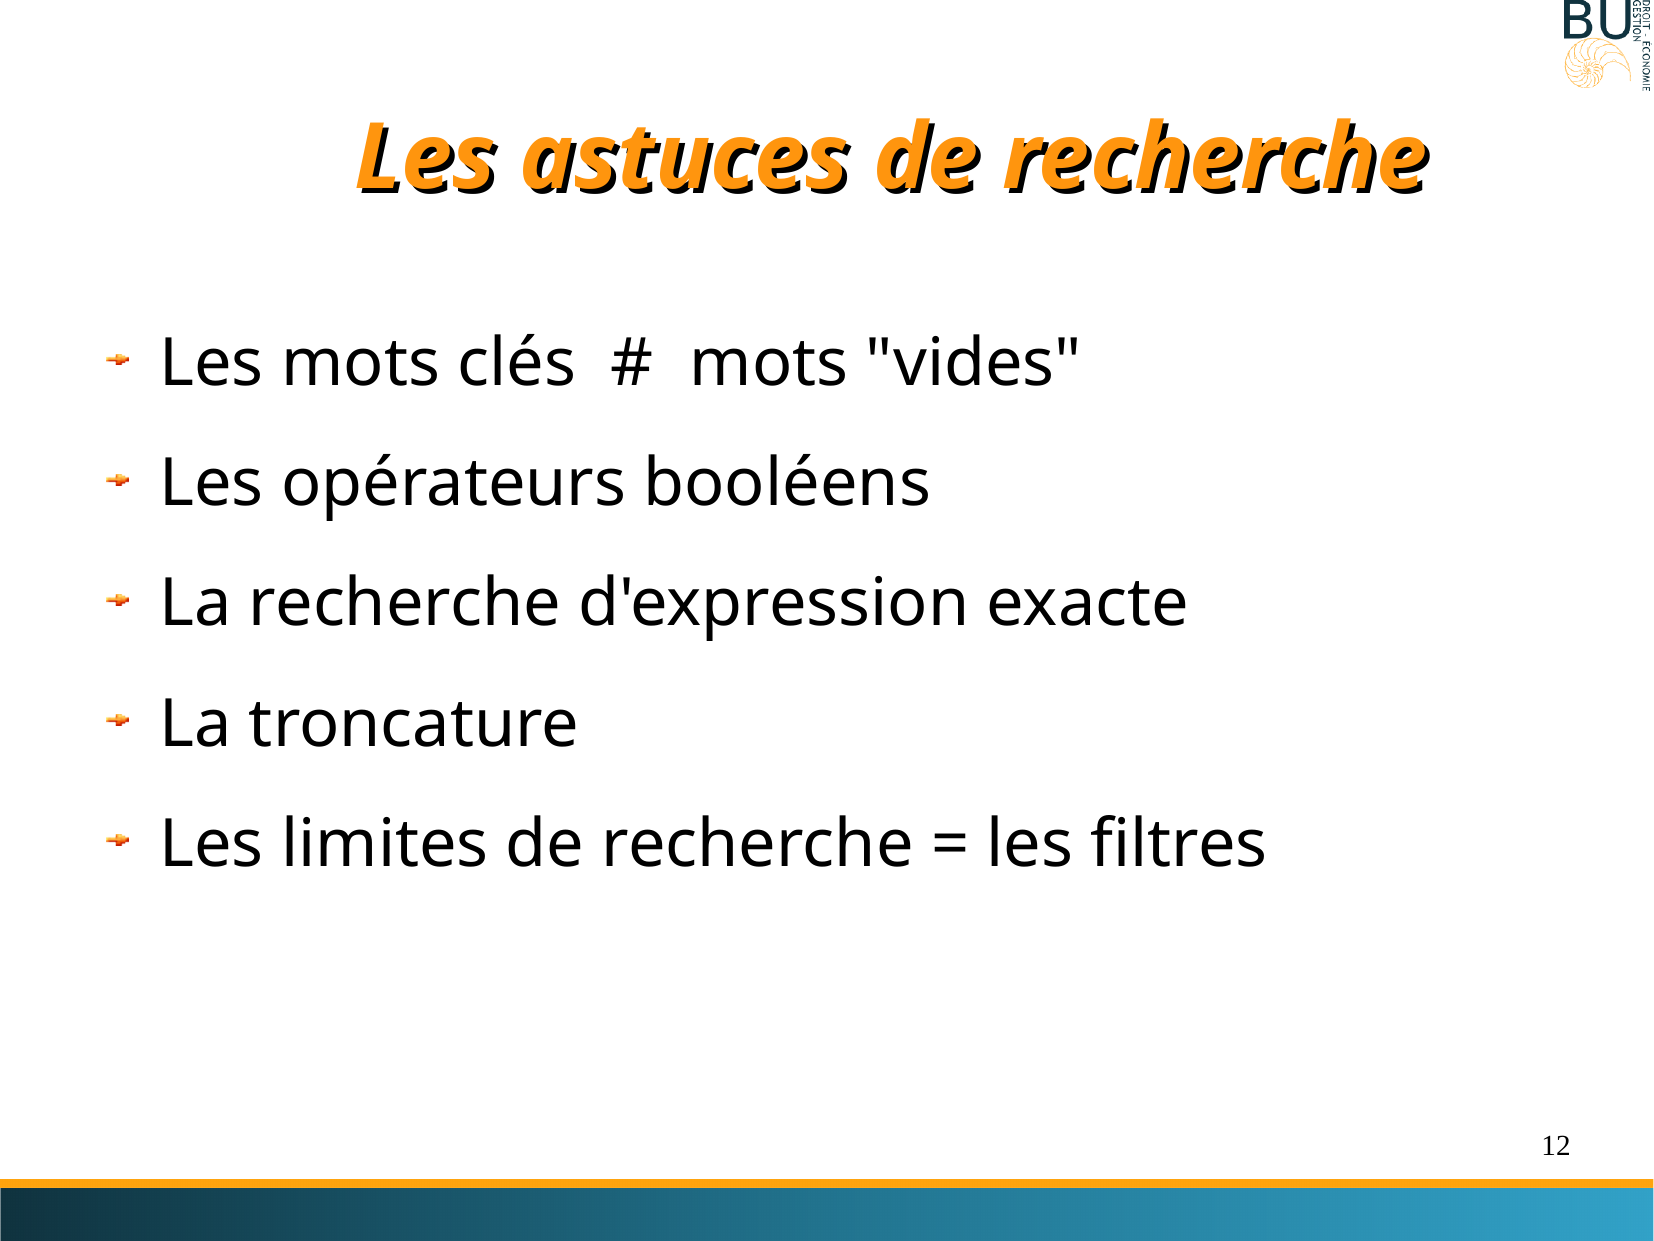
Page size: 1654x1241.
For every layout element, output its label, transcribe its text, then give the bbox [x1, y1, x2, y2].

picture [1564, 0, 1652, 91]
title Les astuces de recherche [177, 2, 1607, 304]
picture [0, 1179, 1654, 1241]
list Les mots clés # mots "vides" Les opérateurs booléens La recherche d'expression exacte La troncature Les limites de recherche = les filtres [88, 314, 1577, 1034]
